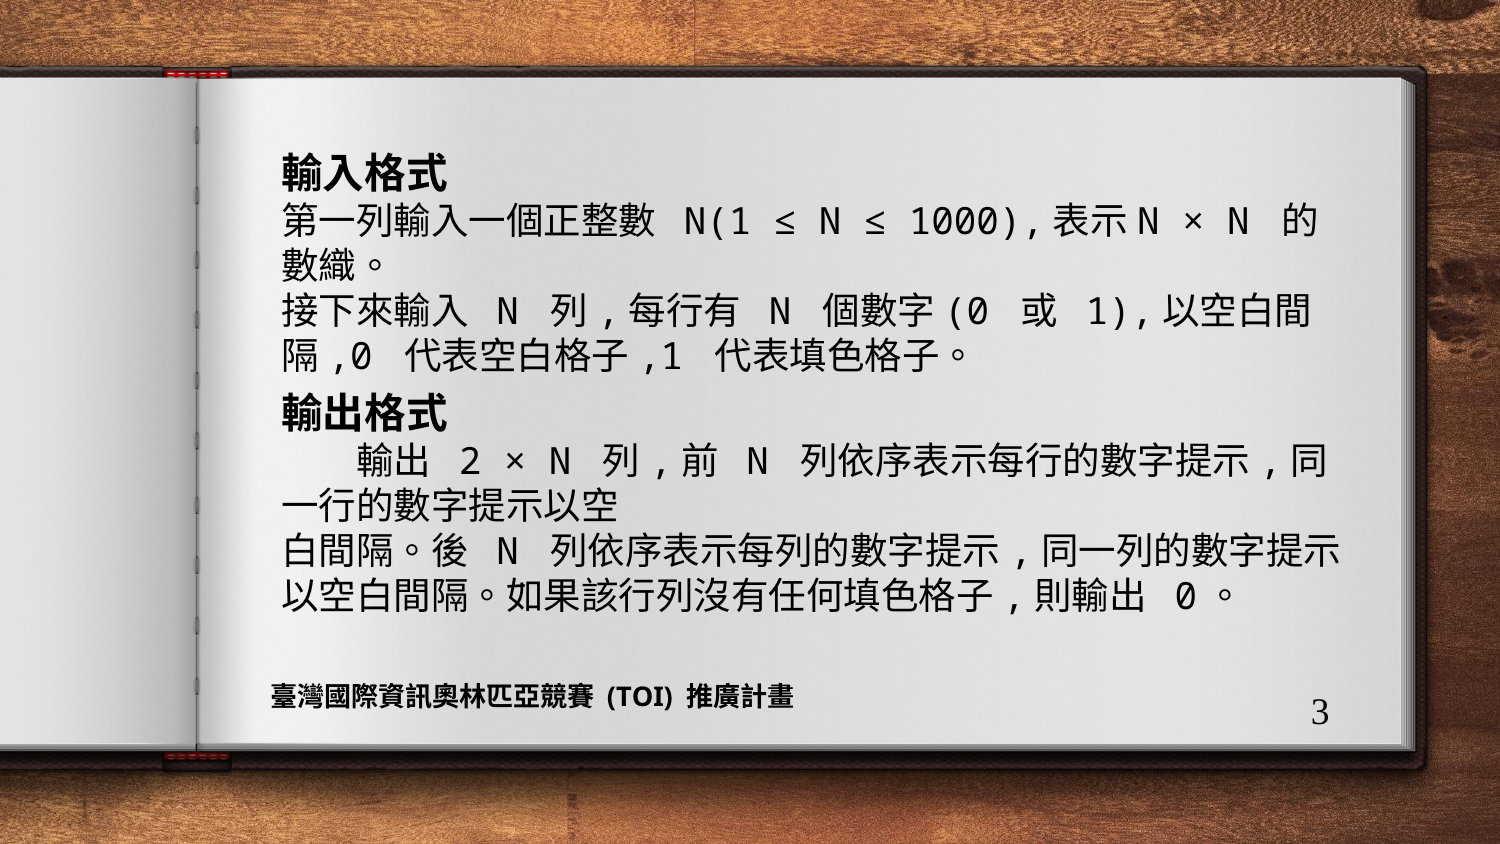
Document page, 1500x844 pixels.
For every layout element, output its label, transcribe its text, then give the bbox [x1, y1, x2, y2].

text_box 輸出格式 輸出 2 × N 列,前 N 列依序表示每行的數字提示,同一行的數字提示以空 白間隔。後 N 列依序表示每列的數字提示,同一列的數字提示以空白間隔。如果該行列沒有任何填色格子,則輸出 0。 [266, 379, 1368, 625]
text_box 輸入格式 第一列輸入一個正整數 N(1 ≤ N ≤ 1000),表示N × N 的數織。 接下來輸入 N 列,每行有 N 個數字(0 或 1),以空白間隔,0 代表空白格子,1 代表填色格子。 [266, 139, 1356, 379]
text_box 3 [1295, 672, 1386, 737]
